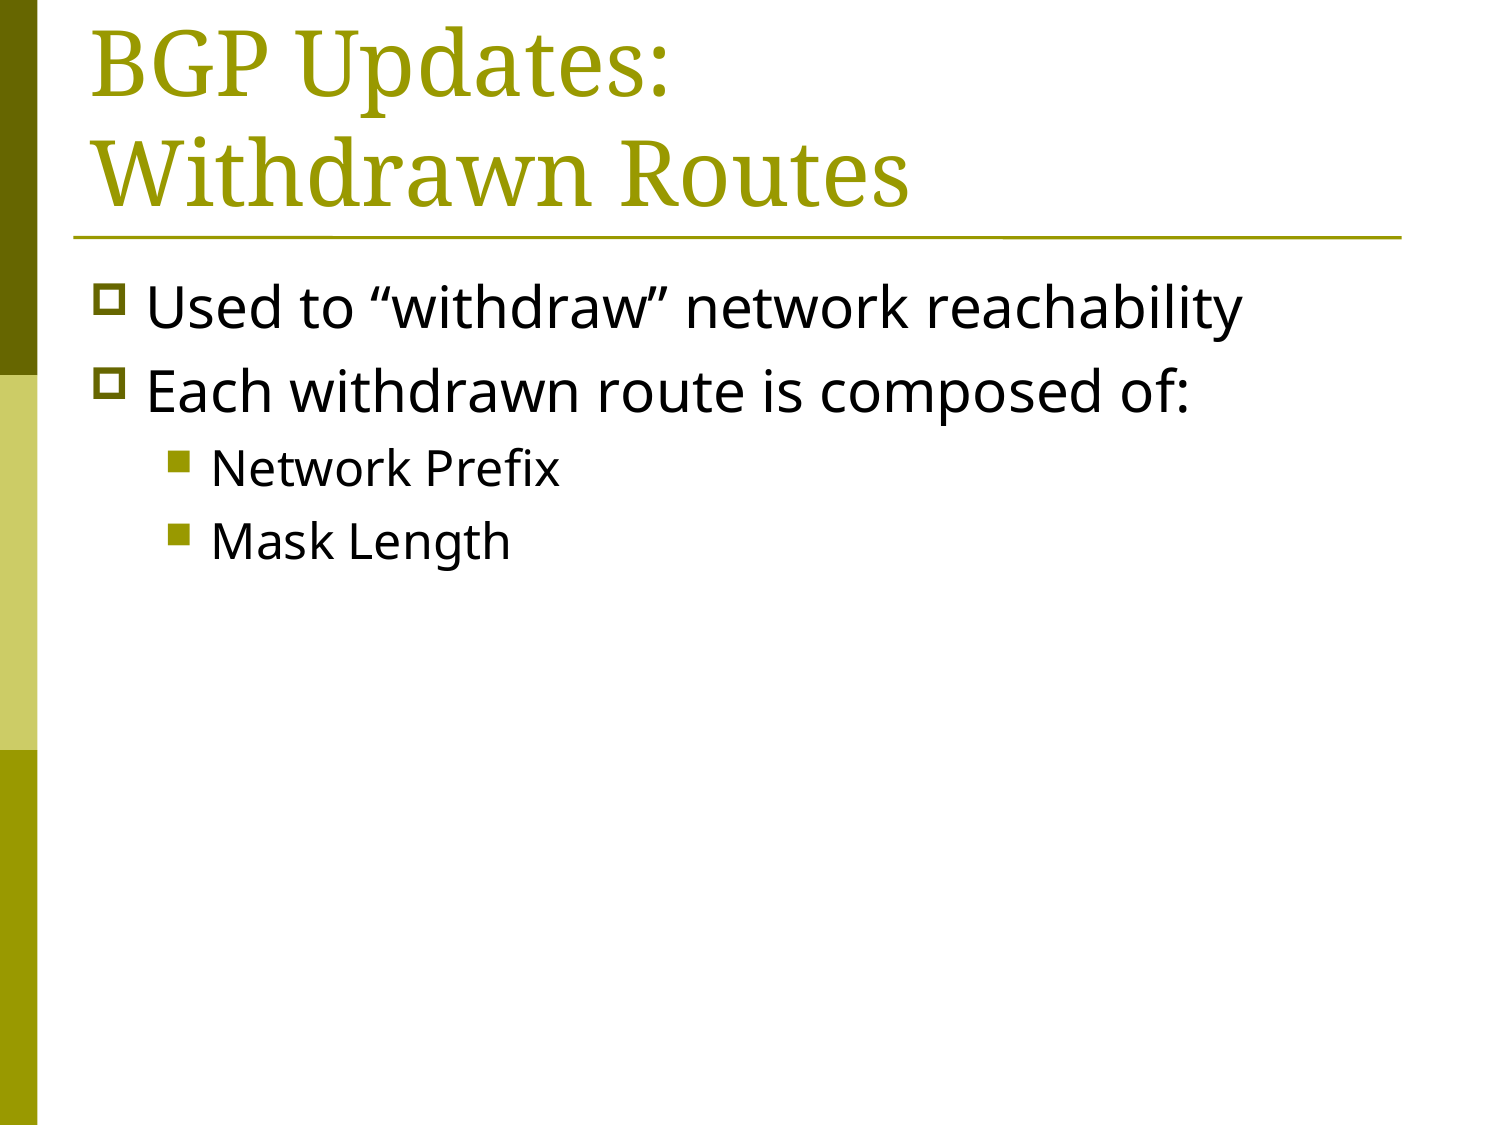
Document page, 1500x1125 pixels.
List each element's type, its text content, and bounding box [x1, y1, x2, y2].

title BGP Updates: Withdrawn Routes [75, 0, 1426, 233]
list Used to “withdraw” network reachability Each withdrawn route is composed of: Network Prefix Mask Length [75, 262, 1426, 1006]
